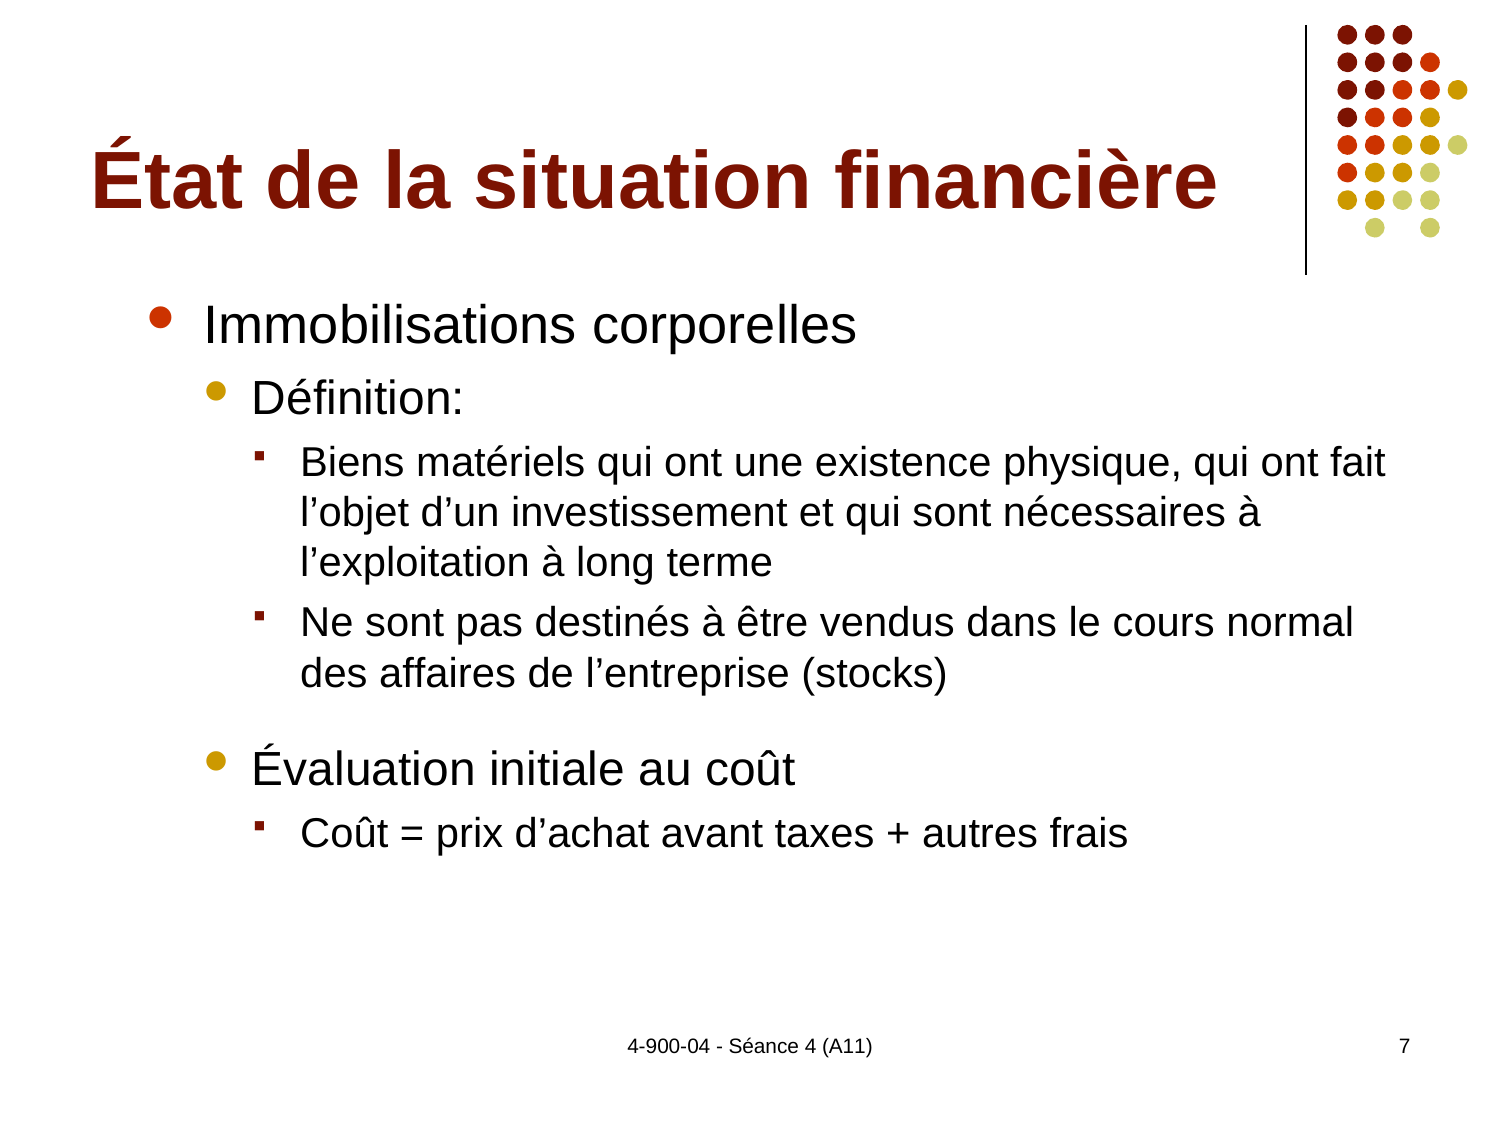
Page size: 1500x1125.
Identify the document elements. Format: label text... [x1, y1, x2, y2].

text_box <numéro> [1074, 1025, 1426, 1101]
title État de la situation financière [74, 20, 1313, 233]
text_box 4-900-04 - Séance 4 (A11) [512, 1025, 988, 1101]
list Immobilisations corporelles Définition: Biens matériels qui ont une existence physique, qui ont fait l’objet d’un investissement et qui sont nécessaires à l’exploitation à long terme Ne sont pas destinés à être vendus dans le cours normal des affaires de l’entreprise (stocks) Évaluation initiale au coût Coût = prix d’achat avant taxes + autres frais [75, 282, 1426, 1006]
